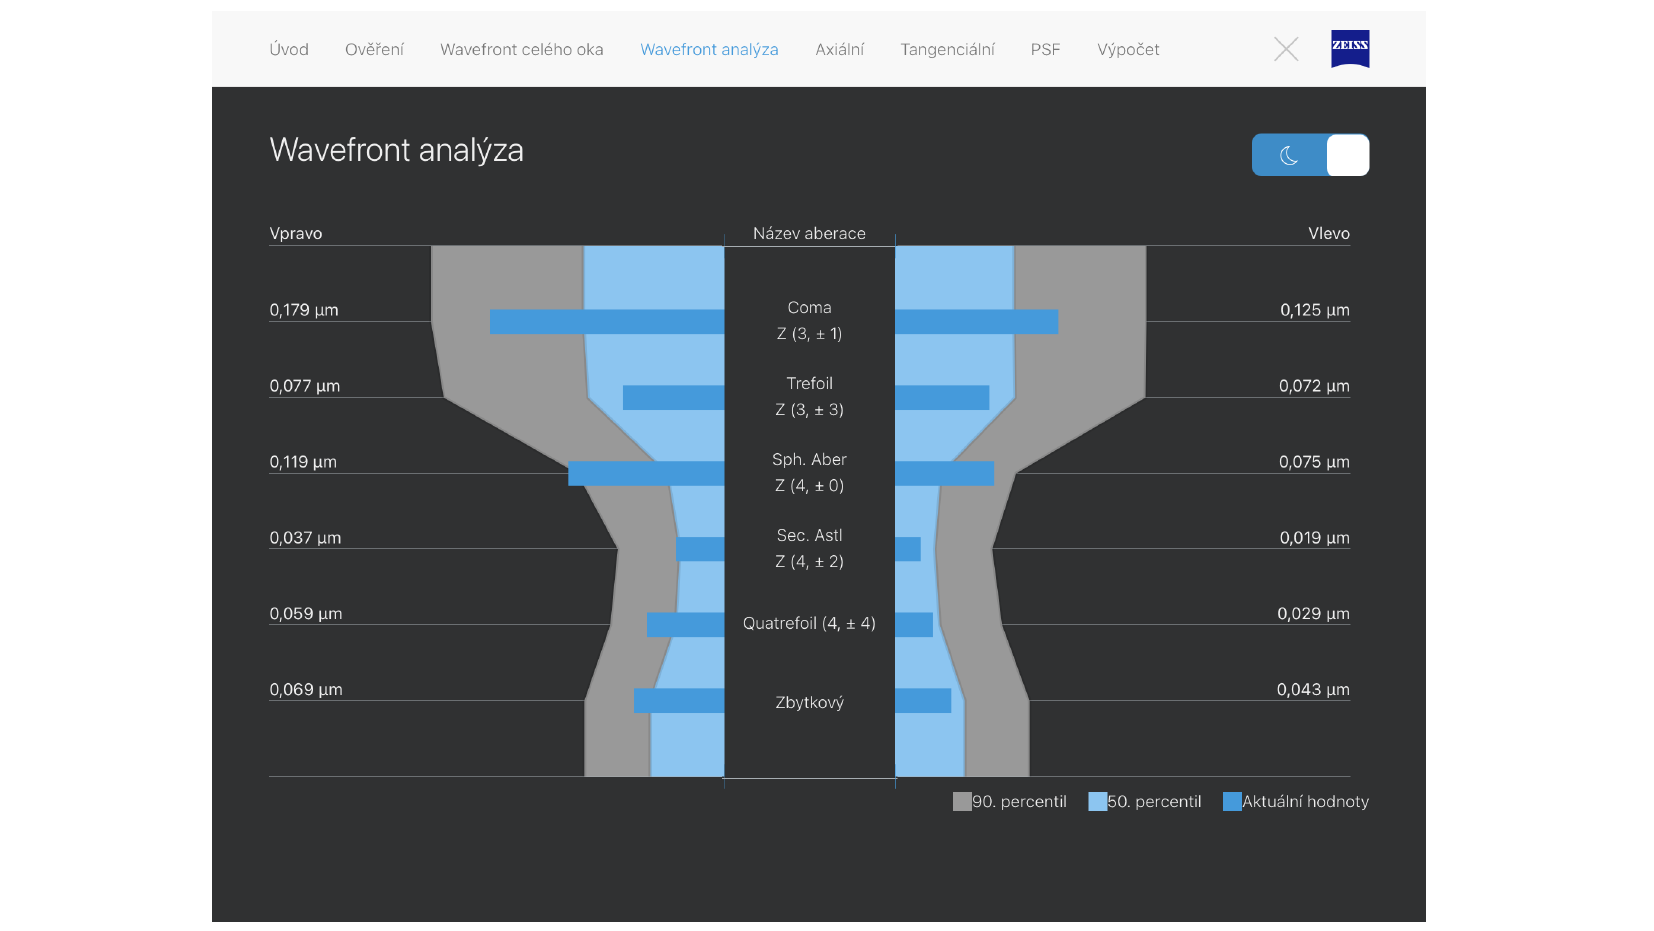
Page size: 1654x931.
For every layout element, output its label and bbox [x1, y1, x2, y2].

picture [212, 11, 1426, 922]
